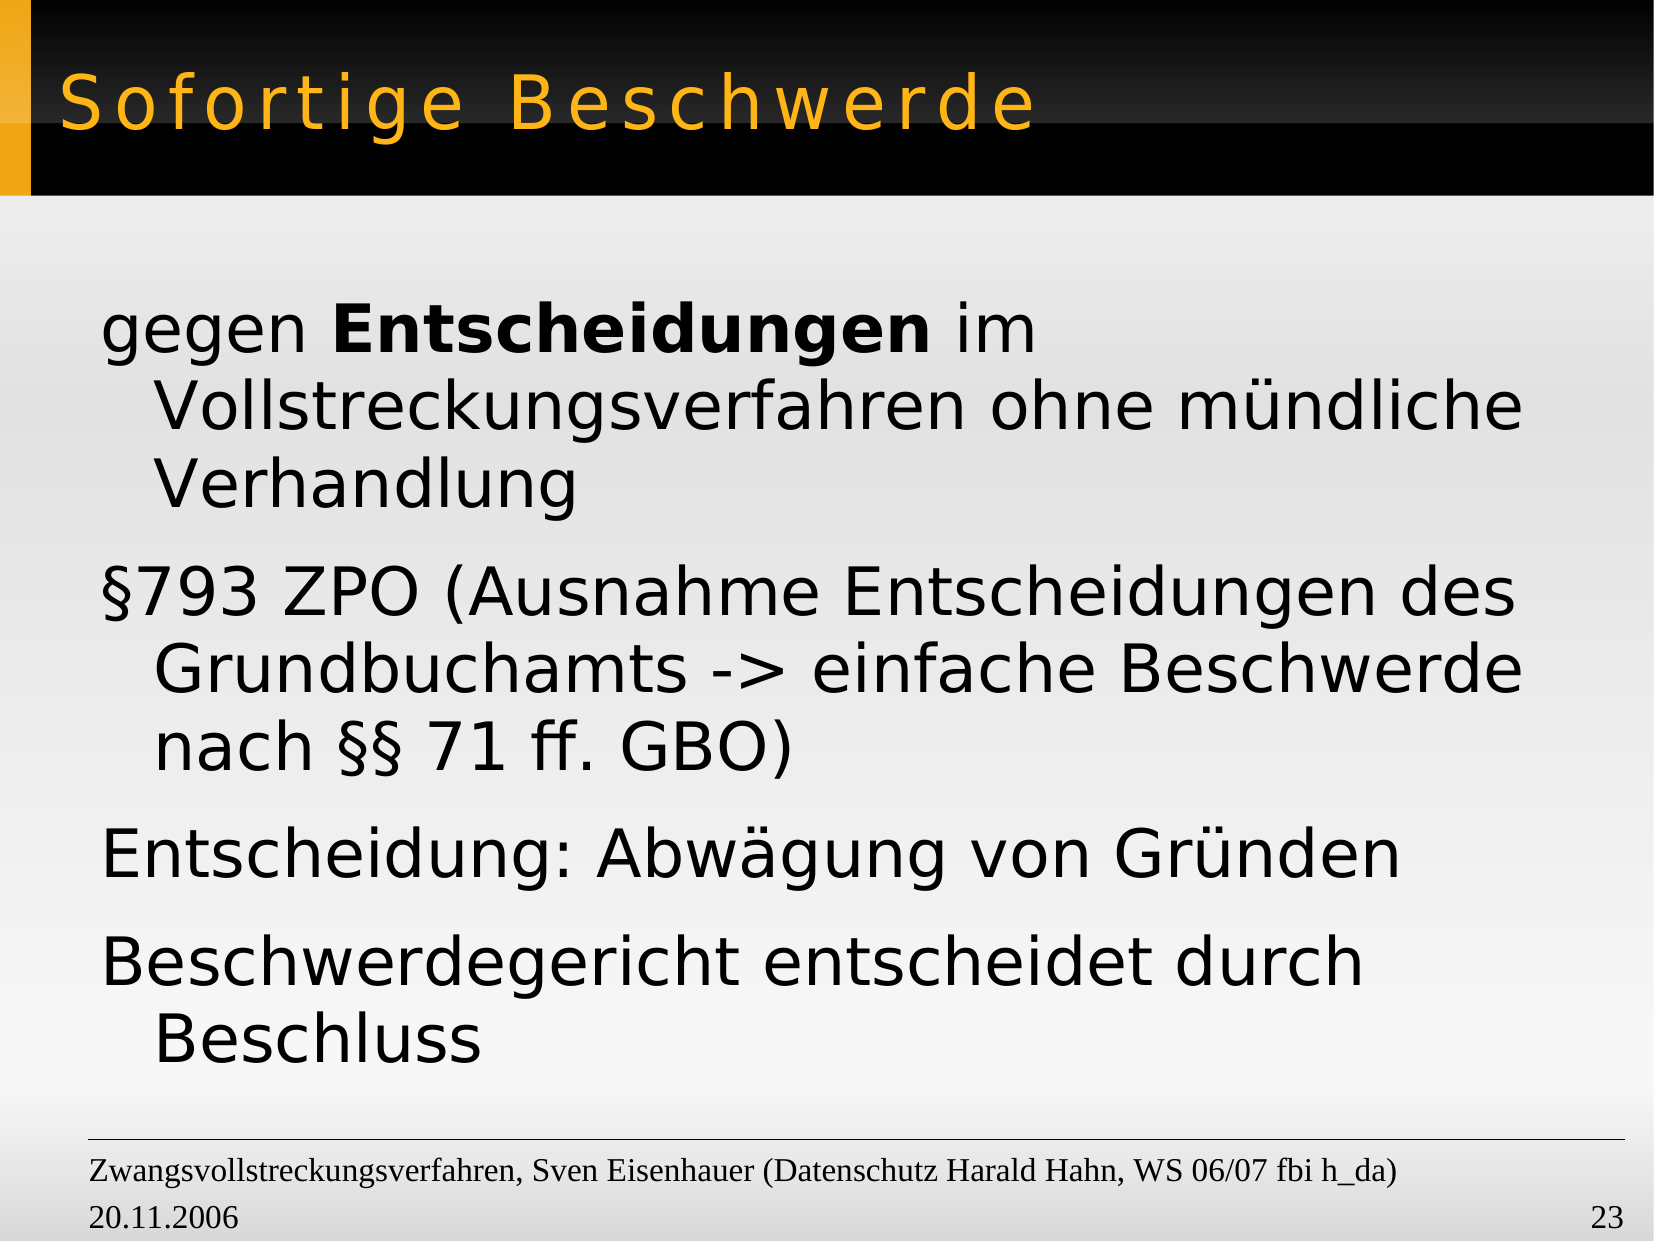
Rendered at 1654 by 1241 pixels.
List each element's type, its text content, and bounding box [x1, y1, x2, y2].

list gegen Entscheidungen im Vollstreckungsverfahren ohne mündliche Verhandlung §793 ZPO (Ausnahme Entscheidungen des Grundbuchamts -> einfache Beschwerde nach §§ 71 ff. GBO) Entscheidung: Abwägung von Gründen Beschwerdegericht entscheidet durch Beschluss [82, 290, 1571, 1094]
picture [0, 0, 1654, 1241]
title Sofortige Beschwerde [59, 29, 1270, 178]
